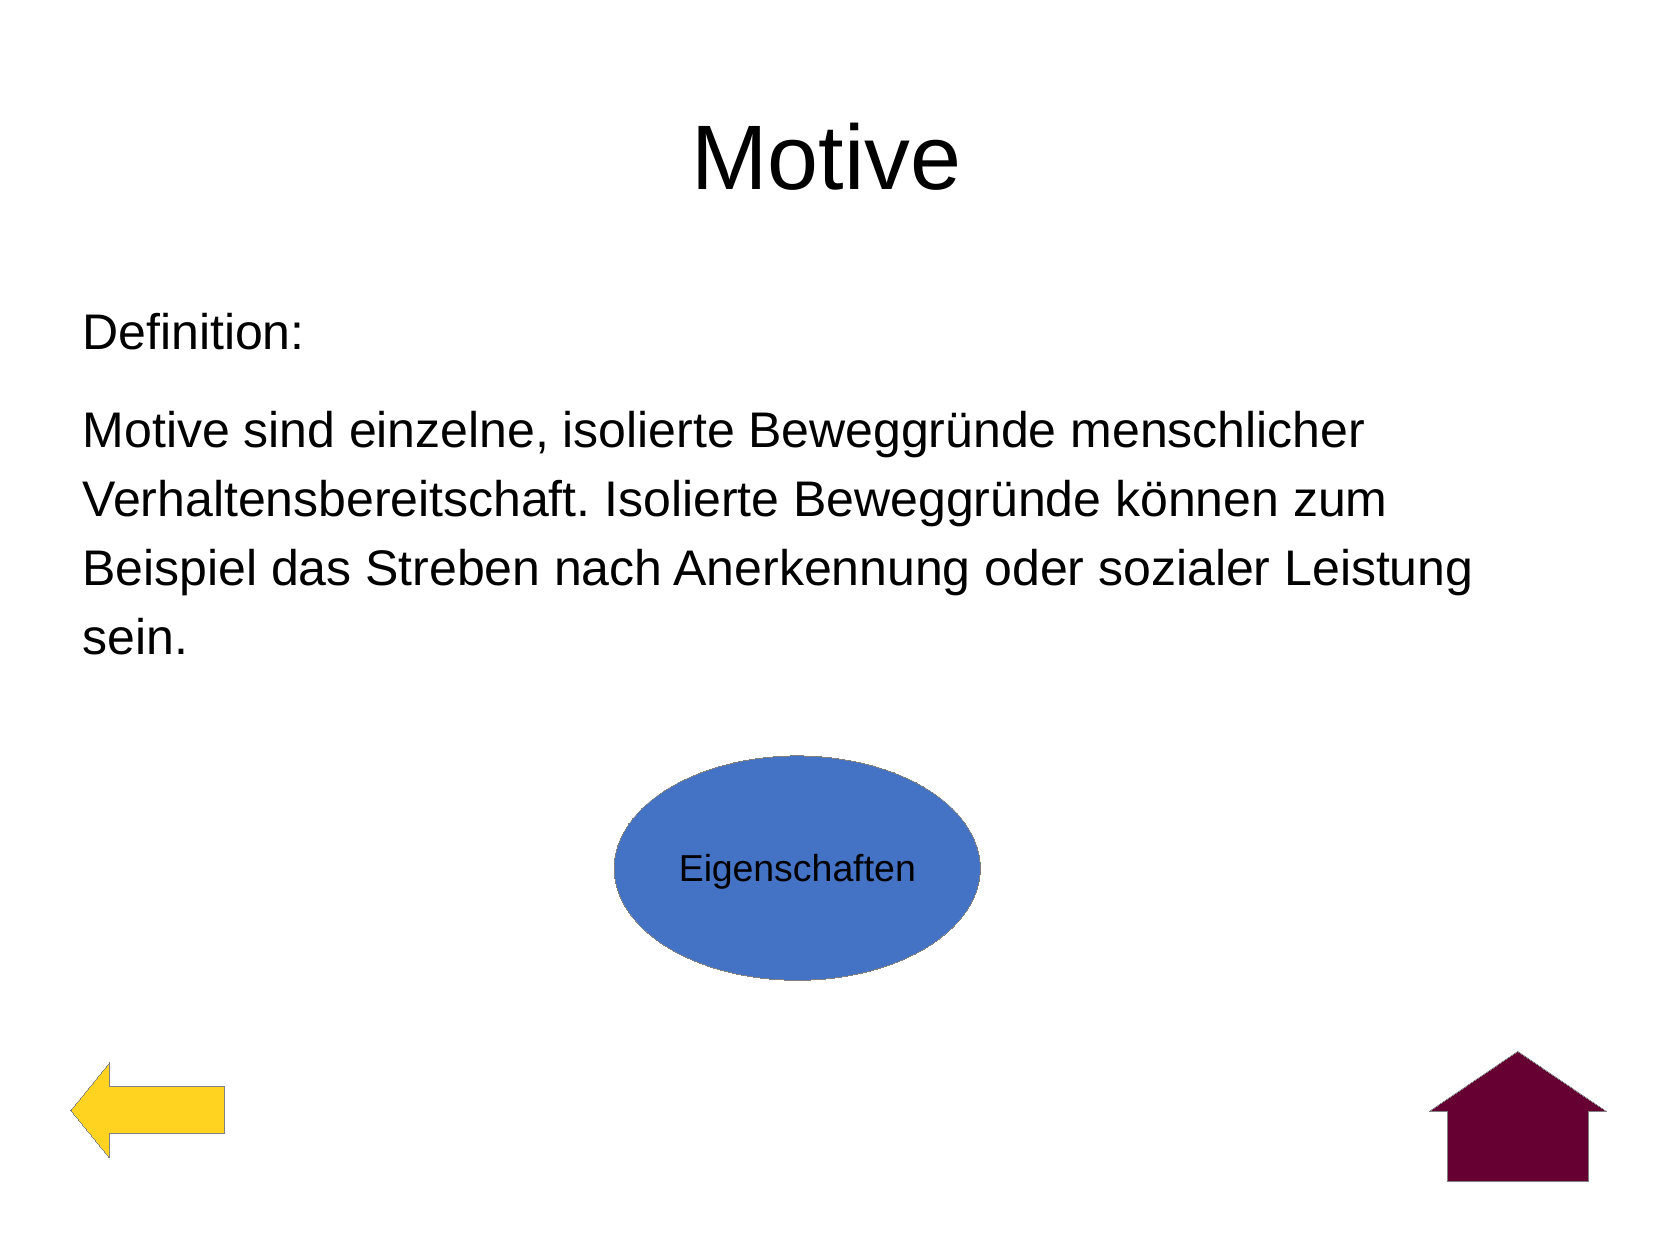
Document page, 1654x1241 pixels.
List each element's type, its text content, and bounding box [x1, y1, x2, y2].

title Motive [82, 49, 1571, 257]
text_box [70, 1062, 225, 1158]
text_box [1429, 1051, 1607, 1182]
text_box Eigenschaften [614, 755, 981, 981]
list Definition: Motive sind einzelne, isolierte Beweggründe menschlicher Verhaltensbereitschaft. Isolierte Beweggründe können zum Beispiel das Streben nach Anerkennung oder sozialer Leistung sein. [82, 290, 1571, 1109]
